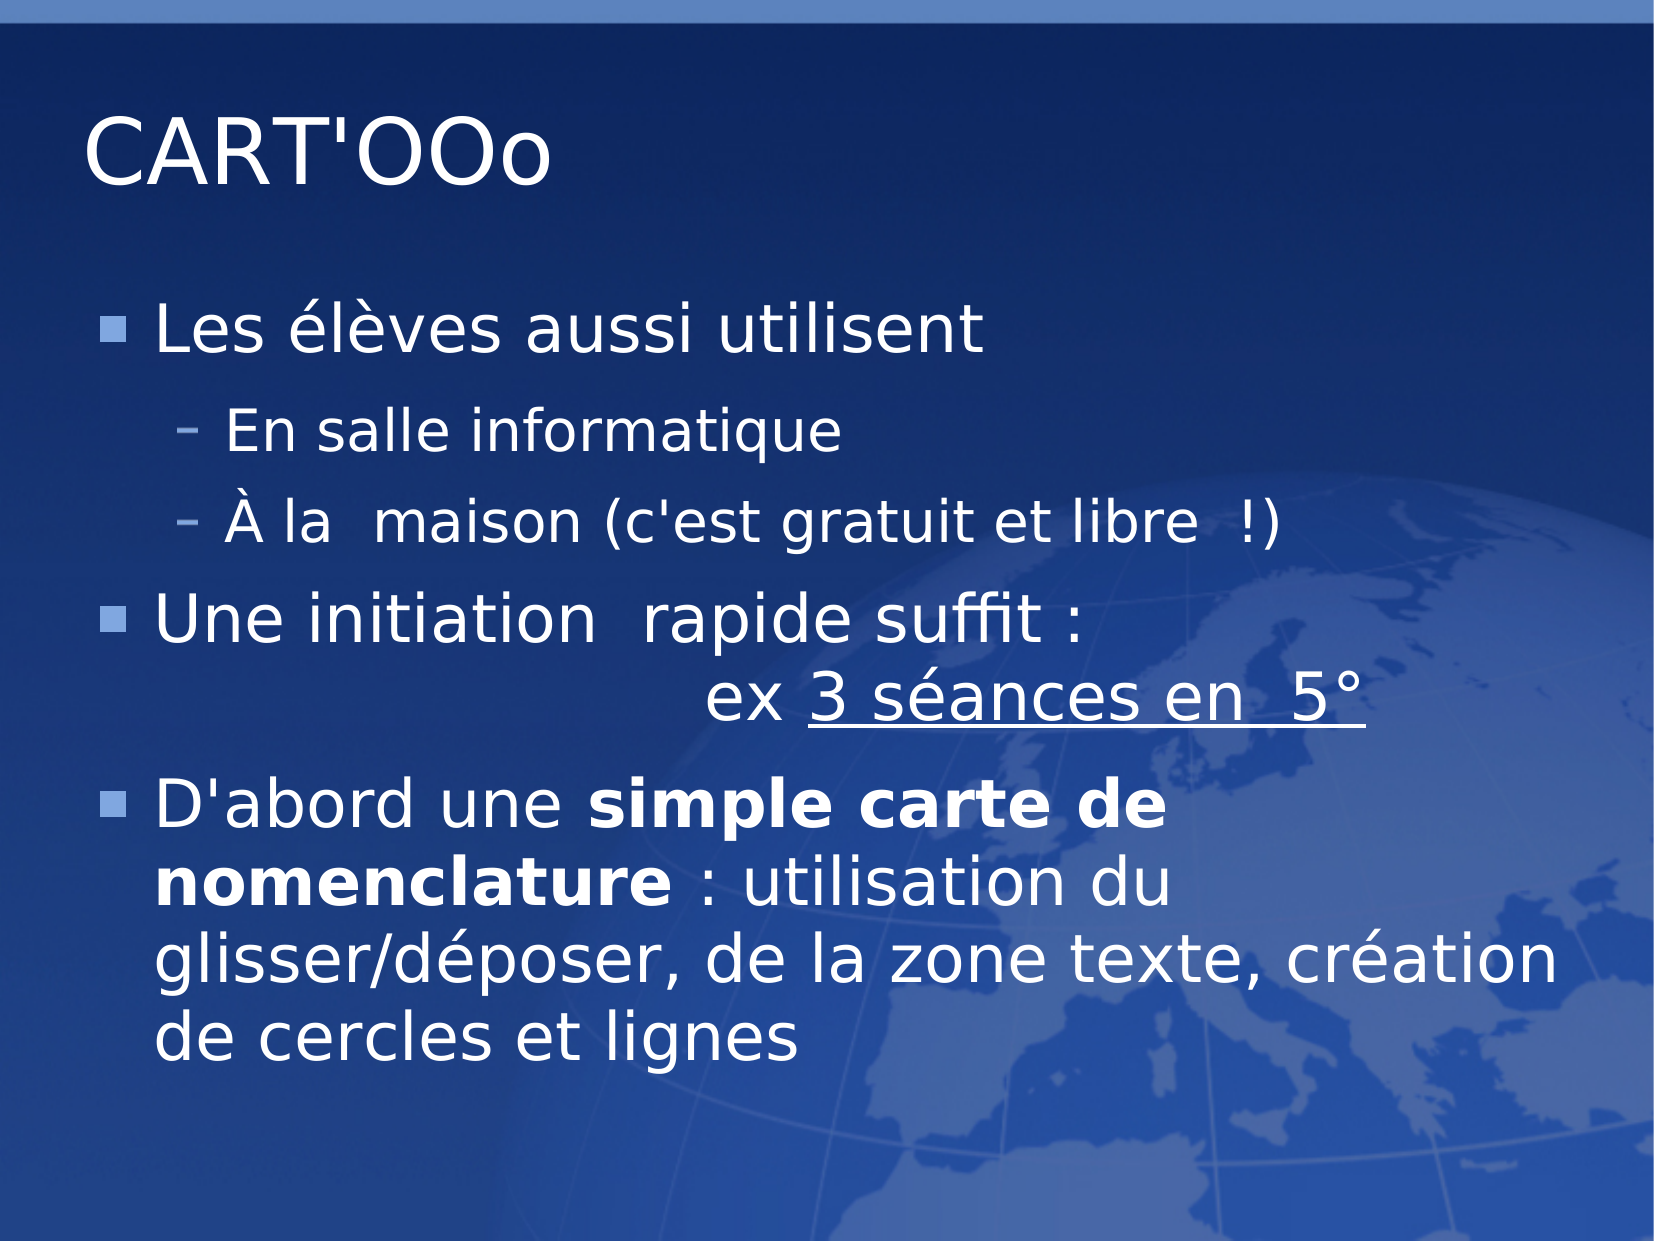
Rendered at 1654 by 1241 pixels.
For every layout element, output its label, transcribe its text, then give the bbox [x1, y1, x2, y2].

picture [0, 0, 1654, 1241]
title CART'OOo [82, 49, 1571, 257]
list Les élèves aussi utilisent En salle informatique À la maison (c'est gratuit et libre !) Une initiation rapide suffit : ex 3 séances en 5° D'abord une simple carte de nomenclature : utilisation du glisser/déposer, de la zone texte, création de cercles et lignes [82, 290, 1571, 1094]
